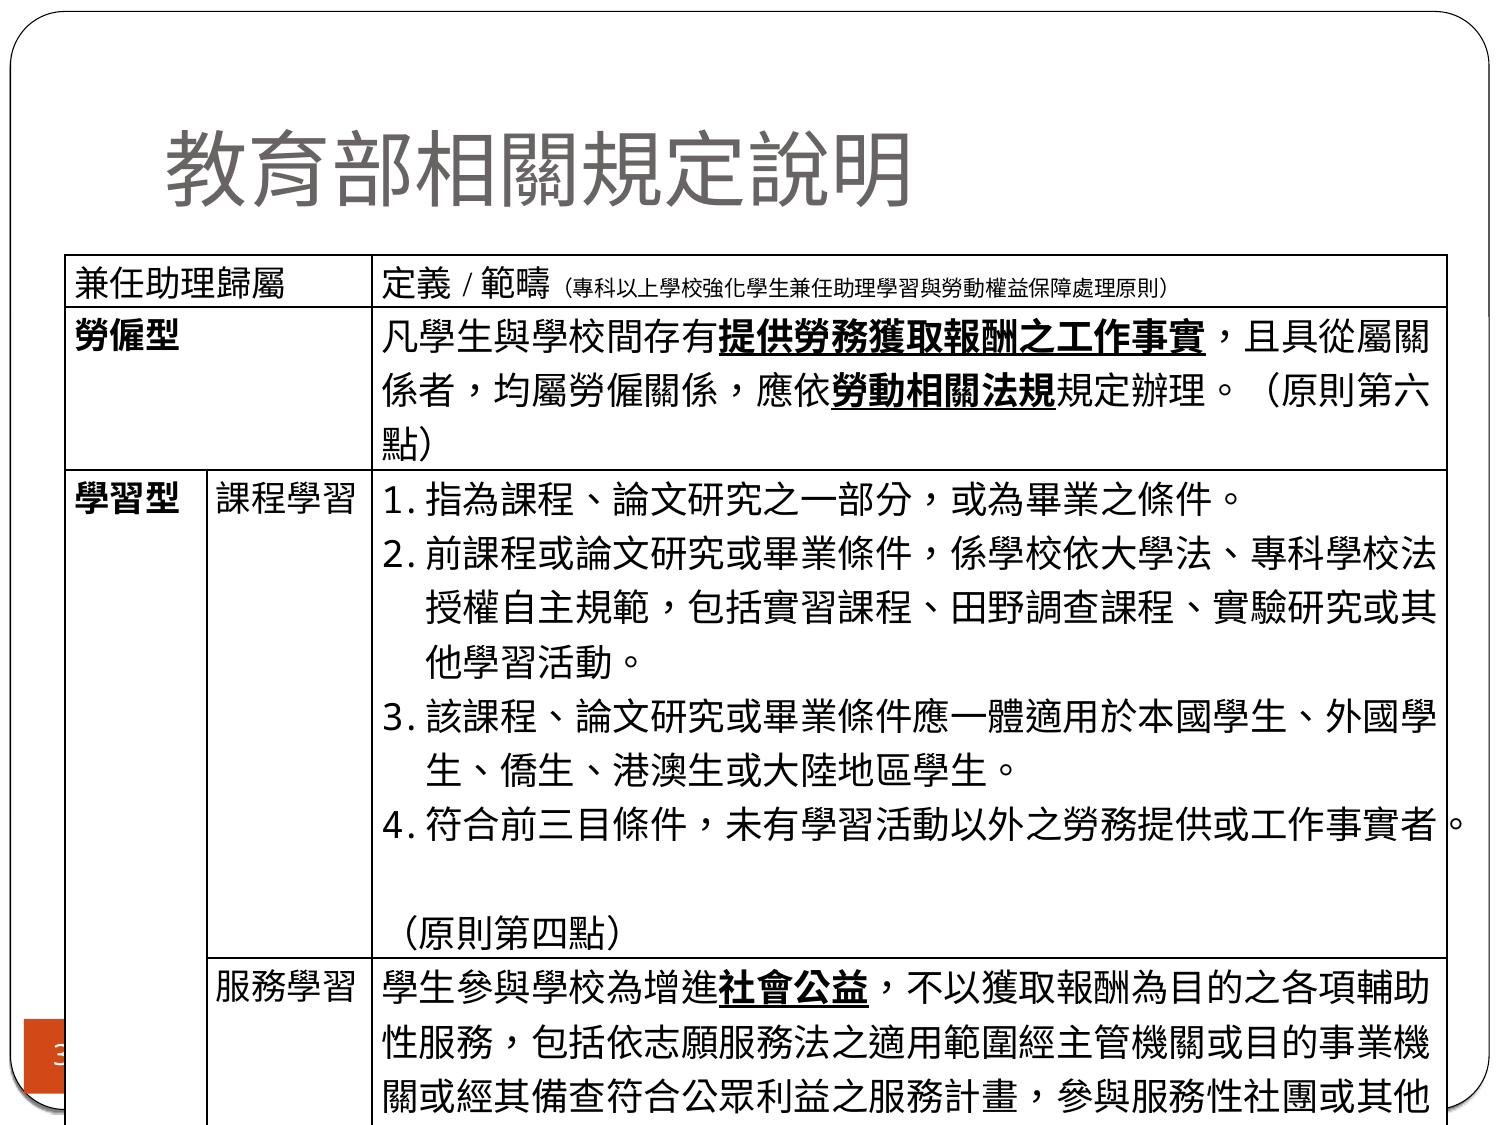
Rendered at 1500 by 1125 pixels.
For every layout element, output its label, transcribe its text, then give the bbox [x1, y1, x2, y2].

table_cell 指為課程、論文研究之一部分，或為畢業之條件。 前課程或論文研究或畢業條件，係學校依大學法、專科學校法授權自主規範，包括實習課程、田野調查課程、實驗研究或其他學習活動。 該課程、論文研究或畢業條件應一體適用於本國學生、外國學生、僑生、港澳生或大陸地區學生。 符合前三目條件，未有學習活動以外之勞務提供或工作事實者。 （原則第四點） [373, 471, 1446, 957]
slide_number <number> [23, 1018, 64, 1094]
table_cell 凡學生與學校間存有提供勞務獲取報酬之工作事實，且具從屬關係者，均屬勞僱關係，應依勞動相關法規規定辦理。（原則第六點） [373, 308, 1446, 469]
title 教育部相關規定說明 [150, 45, 1425, 233]
table_header 兼任助理歸屬 [66, 256, 371, 306]
table_cell 勞僱型 [66, 308, 371, 469]
table_cell 課程學習 [208, 471, 371, 957]
table_header 定義/範疇（專科以上學校強化學生兼任助理學習與勞動權益保障處理原則） [373, 256, 1446, 306]
table_cell 學生參與學校為增進社會公益，不以獲取報酬為目的之各項輔助性服務，包括依志願服務法之適用範圍經主管機關或目的事業機關或經其備查符合公眾利益之服務計畫，參與服務性社團或其他服務學習課程或活動。（原則第四點） [373, 959, 1446, 1125]
table_cell 服務學習 [208, 959, 371, 1125]
table_cell 學習型 [66, 471, 206, 1125]
